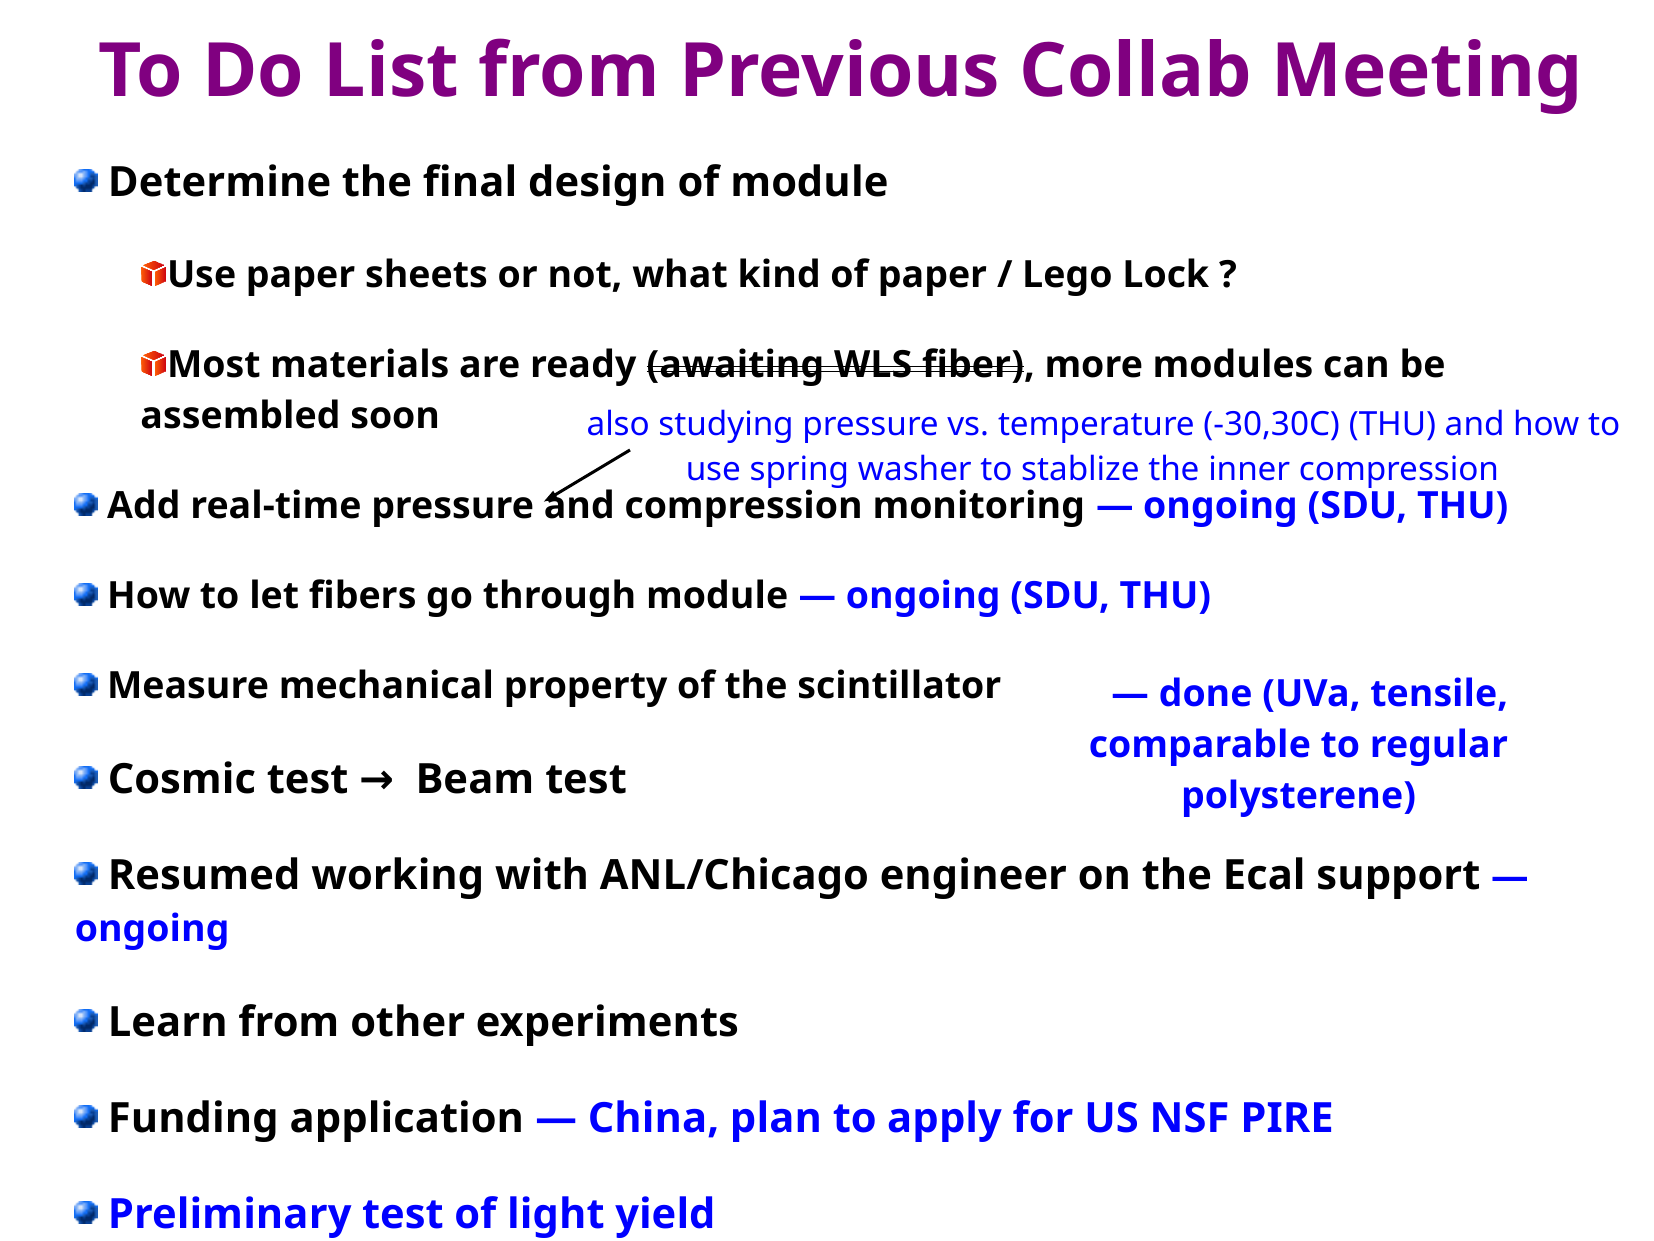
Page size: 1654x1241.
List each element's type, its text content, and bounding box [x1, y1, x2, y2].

text_box ― done (UVa, tensile, comparable to regular polysterene) [960, 657, 1638, 780]
text_box Determine the final design of module Use paper sheets or not, what kind of paper / Lego Lock ? Most materials are ready (awaiting WLS fiber), more modules can be assembled soon Add real-time pressure and compression monitoring ― ongoing (SDU, THU) How to let fibers go through module ― ongoing (SDU, THU) Measure mechanical property of the scintillator Cosmic test → Beam test Resumed working with ANL/Chicago engineer on the Ecal support ― ongoing Learn from other experiments Funding application ― China, plan to apply for US NSF PIRE Preliminary test of light yield [60, 152, 1646, 1213]
picture [74, 1213, 98, 1224]
text_box also studying pressure vs. temperature (-30,30C) (THU) and how to use spring washer to stablize the inner compression [543, 390, 1643, 502]
title To Do List from Previous Collab Meeting [30, 13, 1654, 152]
